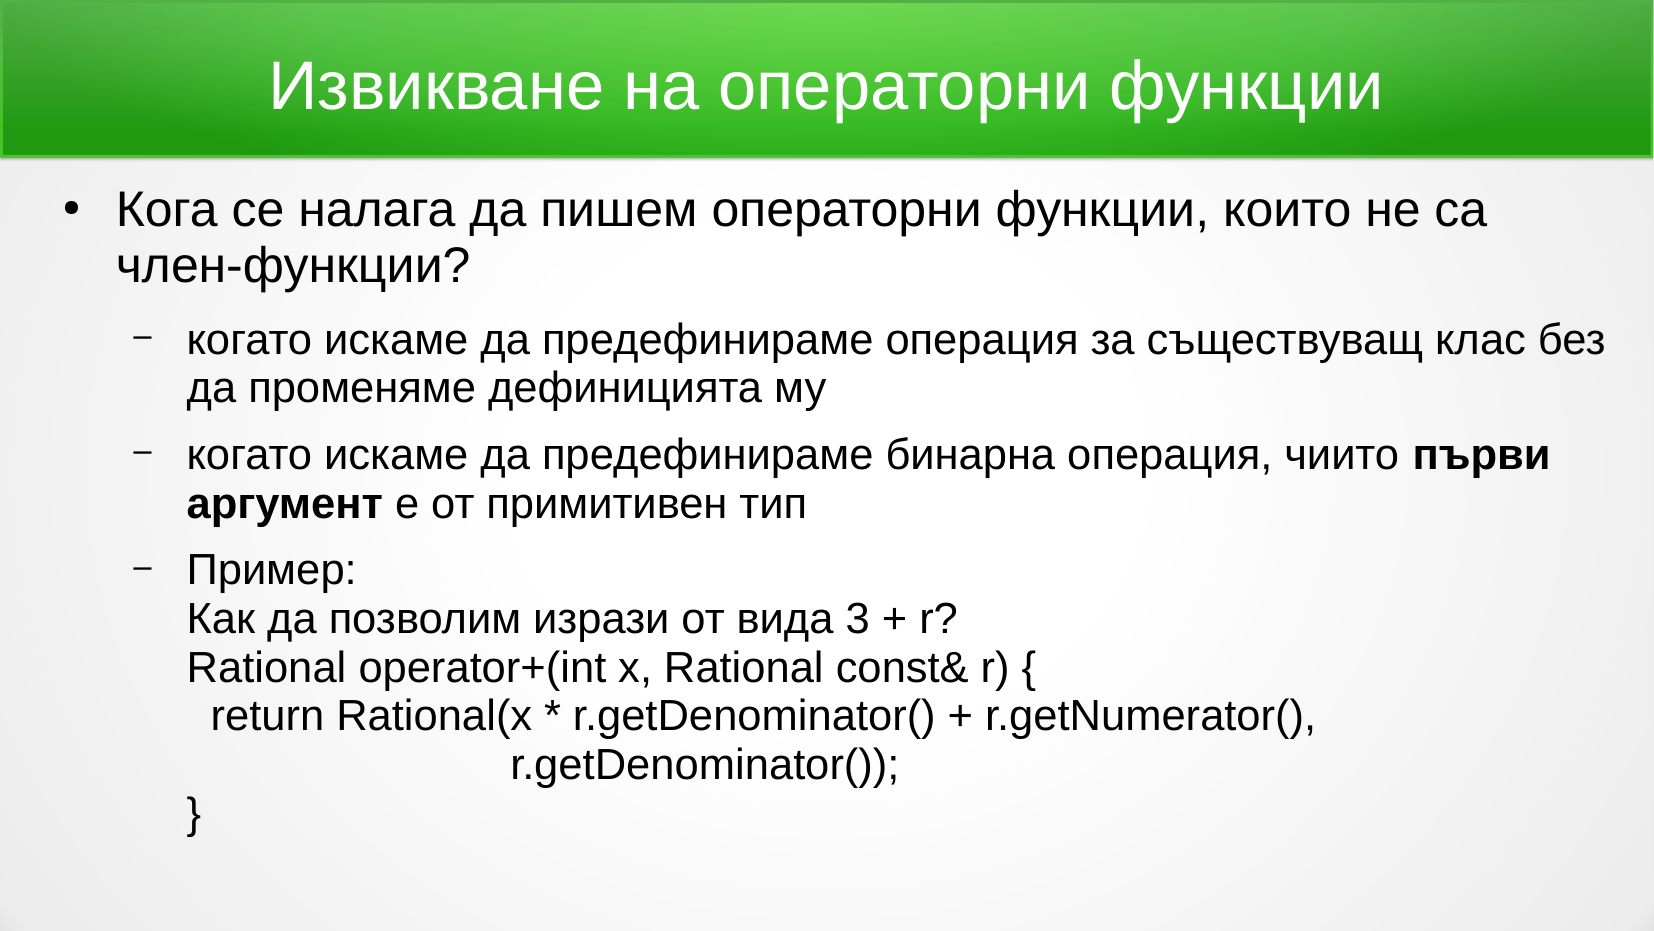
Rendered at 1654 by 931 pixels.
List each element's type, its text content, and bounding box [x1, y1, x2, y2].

title Извикване на операторни функции [82, 37, 1571, 135]
list Кога се налага да пишем операторни функции, които не са член-функции? когато искаме да предефинираме операция за съществуващ клас без да променяме дефиницията му когато искаме да предефинираме бинарна операция, чиито първи аргумент е от примитивен тип Пример: Как да позволим изрази от вида 3 + r? Rational operator+(int x, Rational const& r) { return Rational(x * r.getDenominator() + r.getNumerator(), r.getDenominator()); } [44, 181, 1619, 898]
